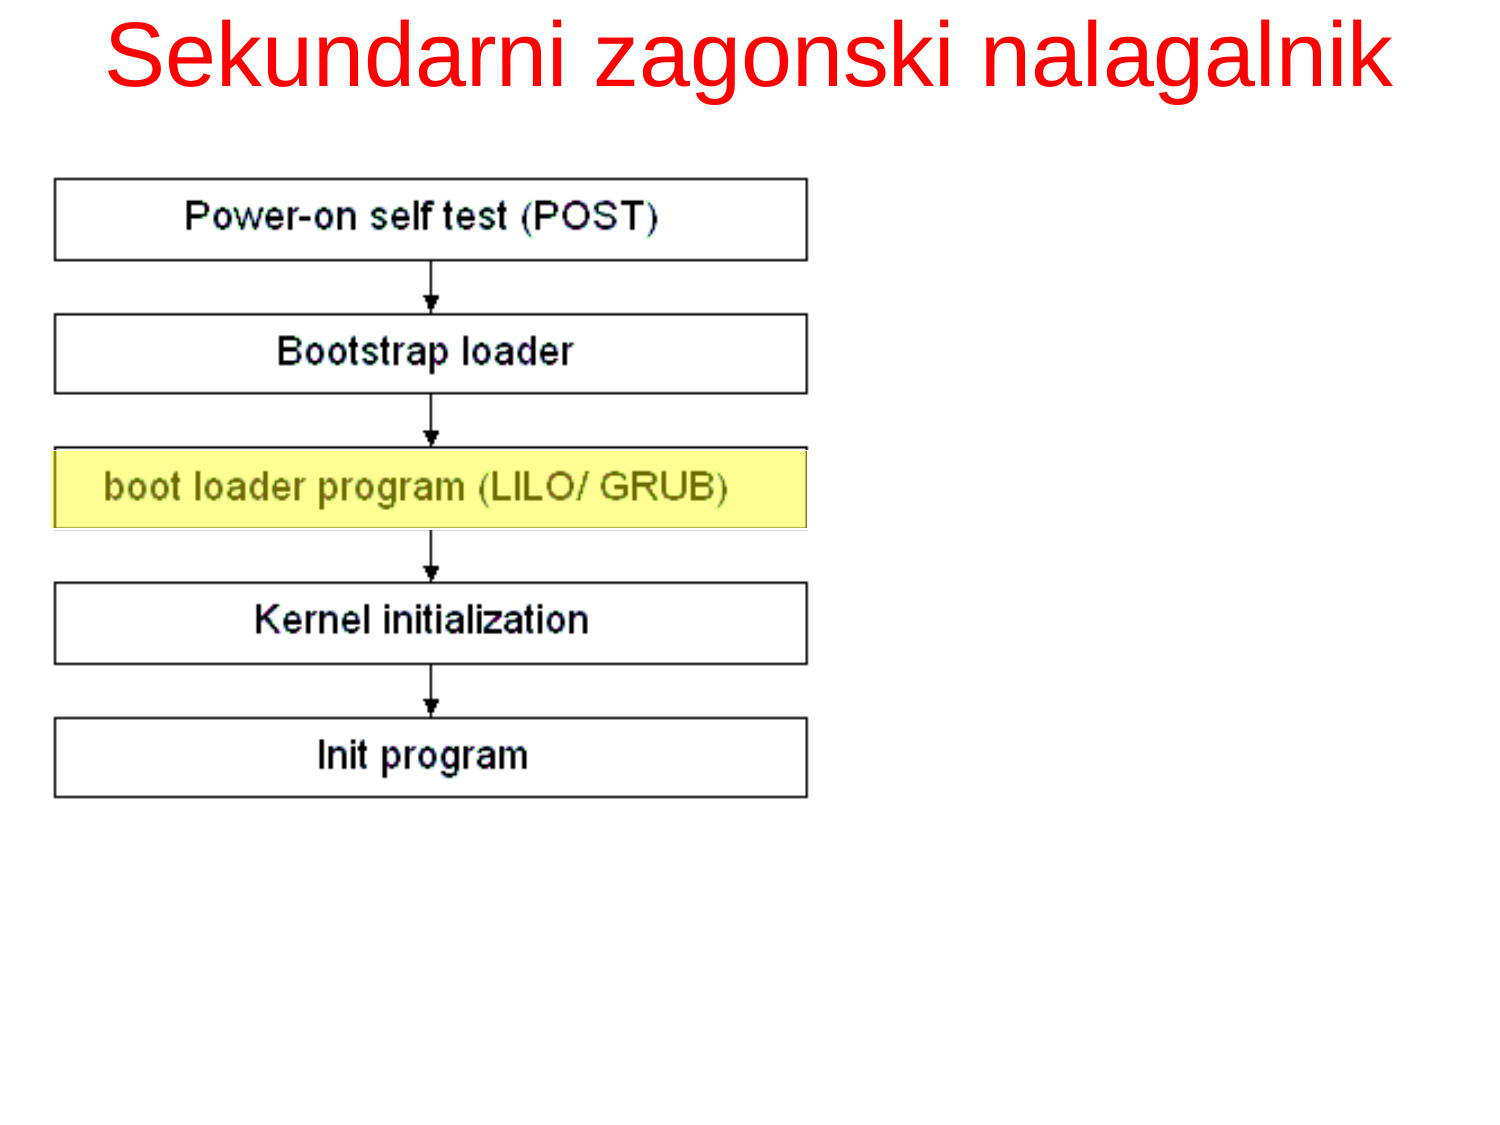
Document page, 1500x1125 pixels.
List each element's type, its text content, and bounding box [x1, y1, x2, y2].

text_box [50, 450, 809, 530]
title Sekundarni zagonski nalagalnik [49, 0, 1451, 113]
picture [50, 174, 813, 801]
